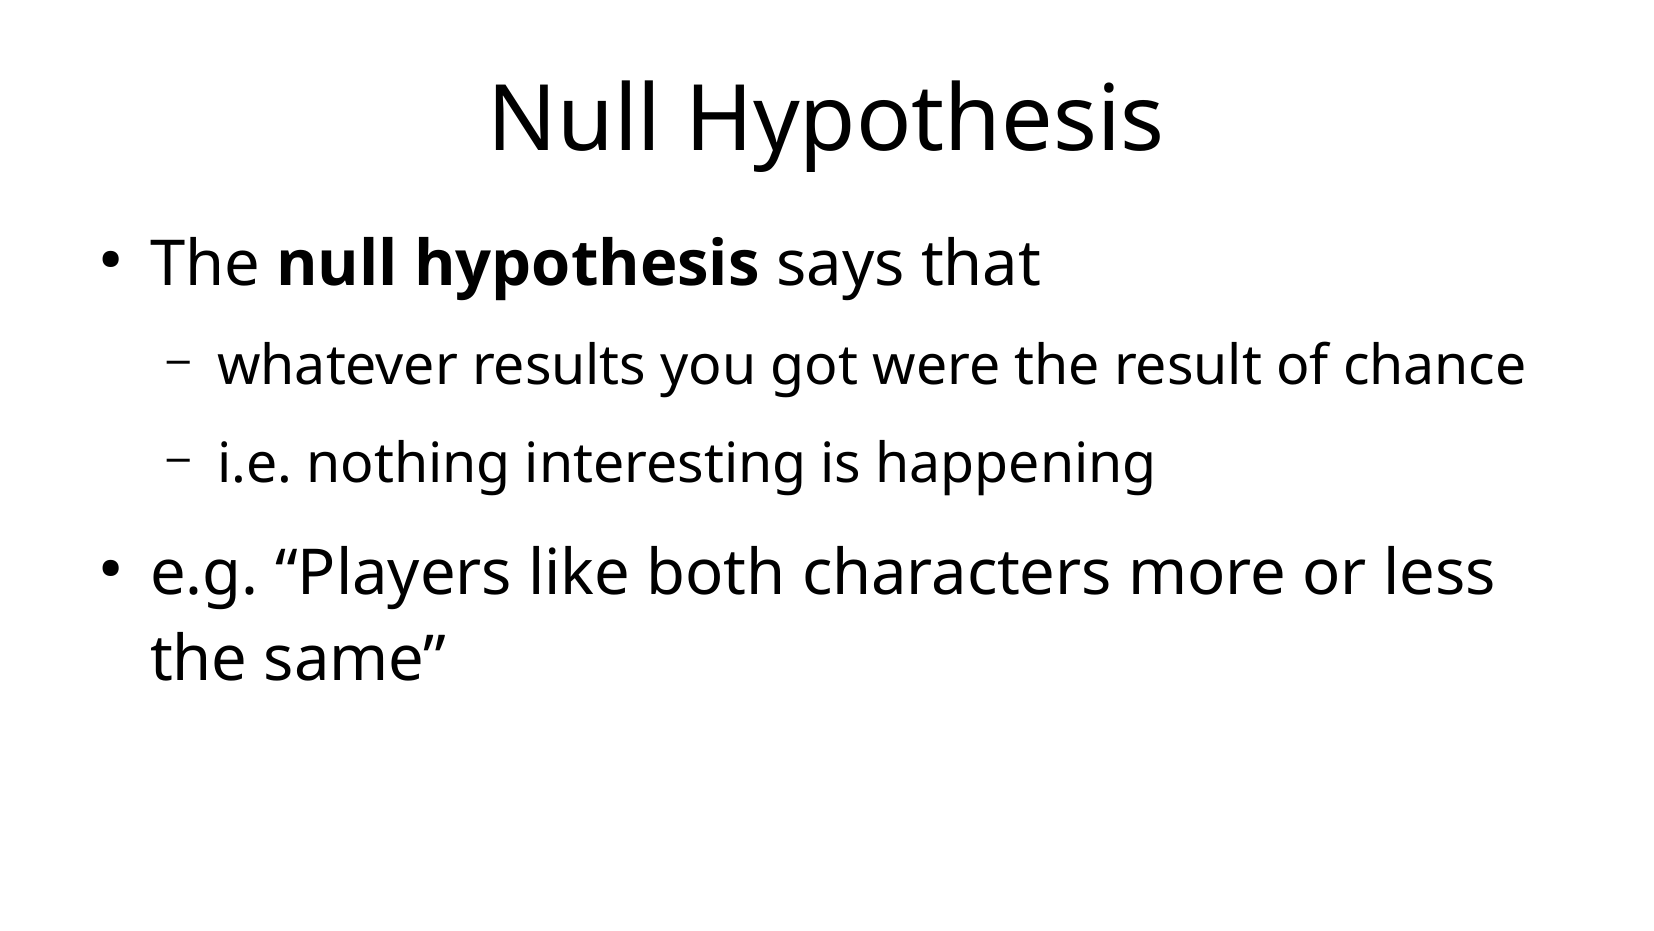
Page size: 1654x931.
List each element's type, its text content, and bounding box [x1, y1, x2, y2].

title Null Hypothesis [82, 37, 1571, 193]
list The null hypothesis says that whatever results you got were the result of chance i.e. nothing interesting is happening e.g. “Players like both characters more or less the same” [82, 217, 1571, 758]
